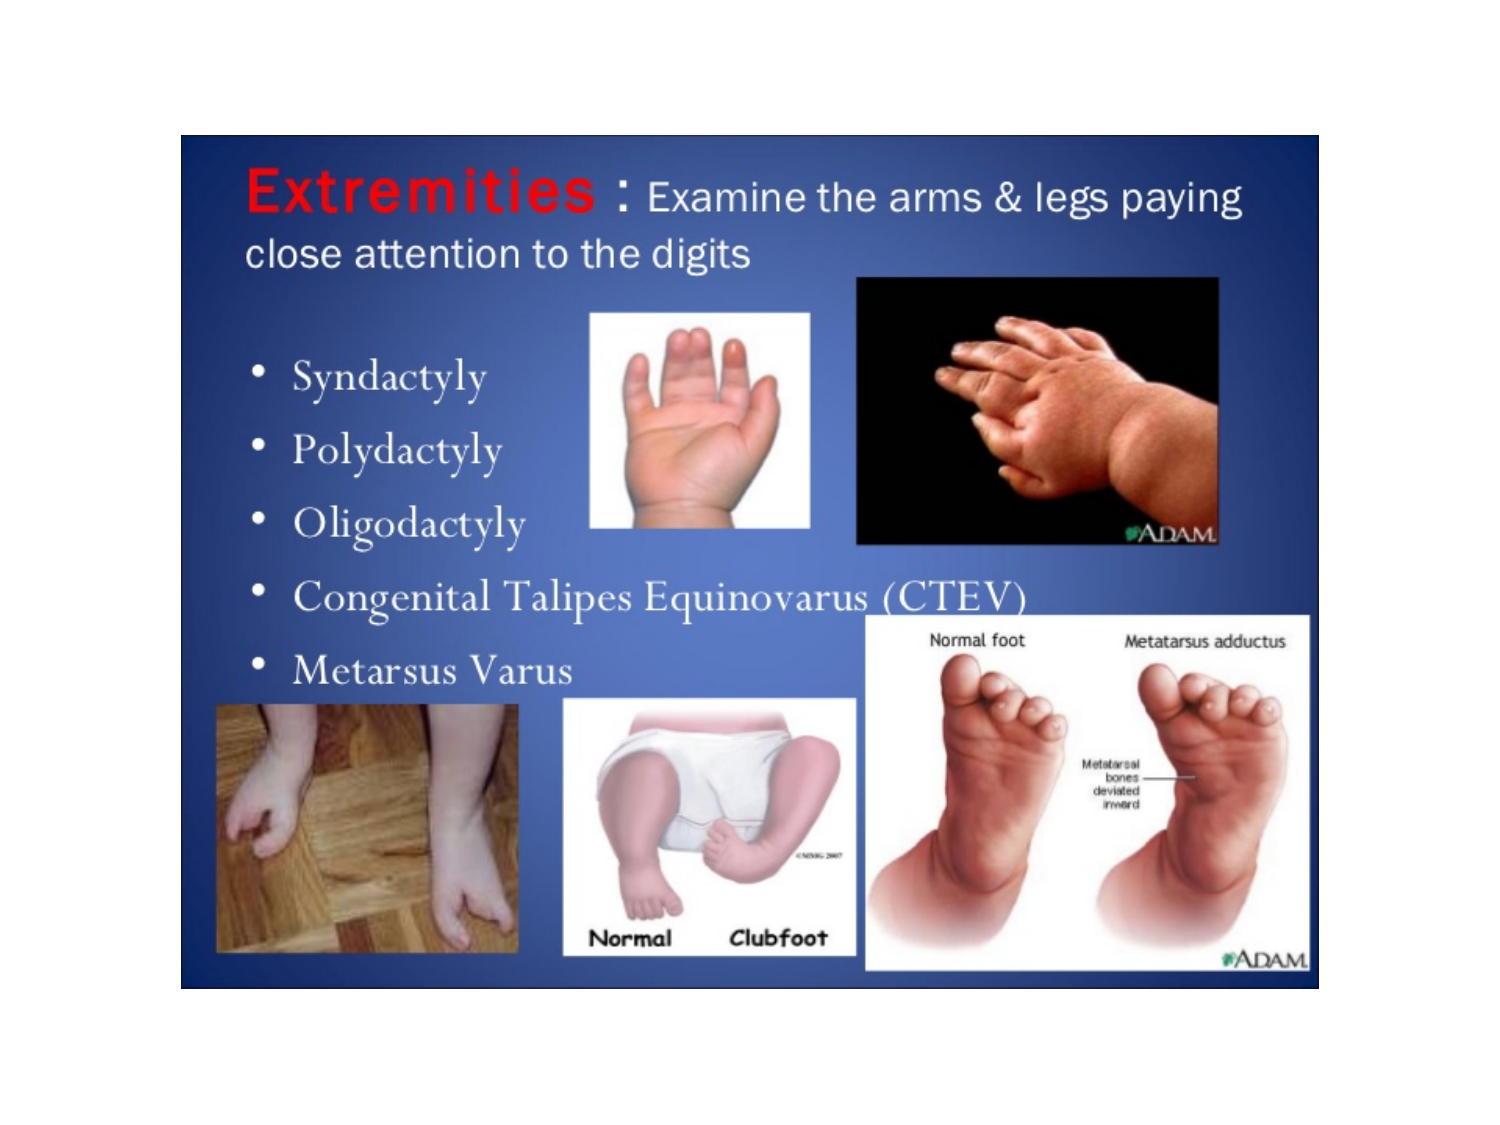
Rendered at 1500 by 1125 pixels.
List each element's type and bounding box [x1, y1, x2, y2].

picture [181, 135, 1319, 990]
